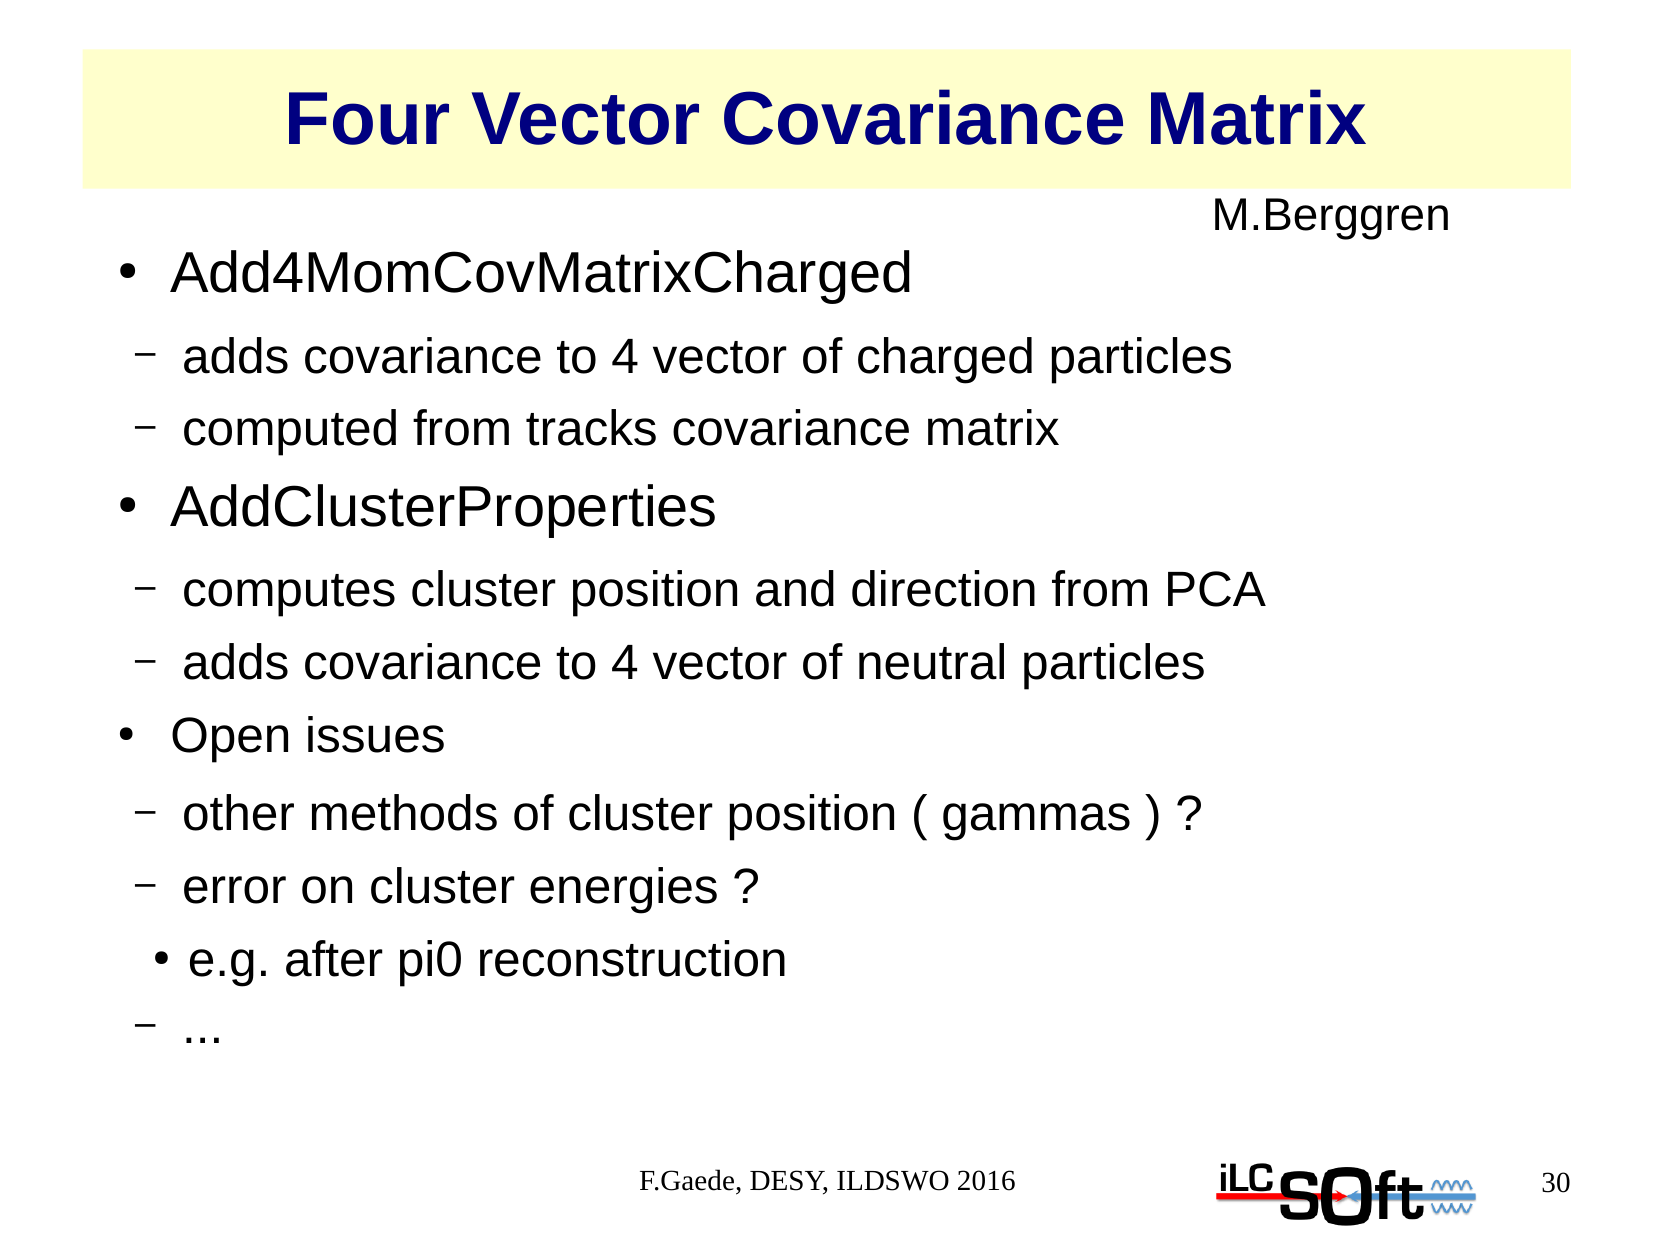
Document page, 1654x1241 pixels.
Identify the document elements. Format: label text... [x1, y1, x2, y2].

title Four Vector Covariance Matrix [82, 49, 1571, 189]
picture [1206, 1155, 1561, 1241]
text_box M.Berggren [1196, 181, 1466, 248]
list Add4MomCovMatrixCharged adds covariance to 4 vector of charged particles computed from tracks covariance matrix AddClusterProperties computes cluster position and direction from PCA adds covariance to 4 vector of neutral particles Open issues other methods of cluster position ( gammas ) ? error on cluster energies ? e.g. after pi0 reconstruction ... [82, 240, 1571, 1059]
